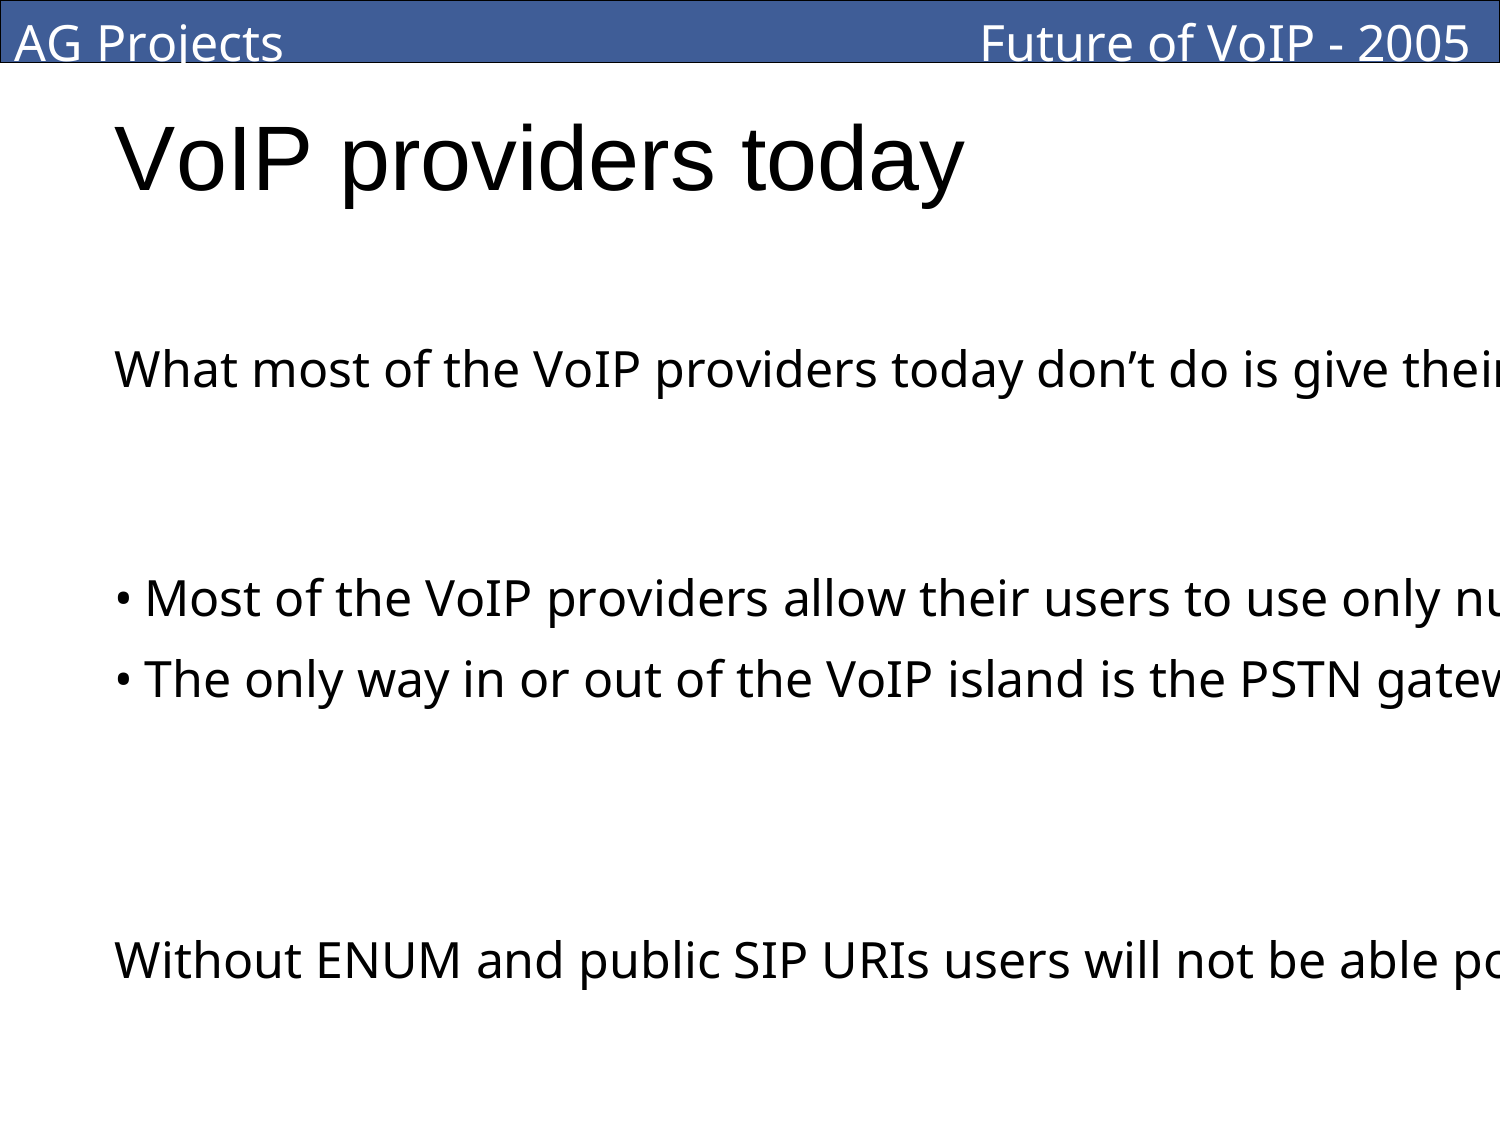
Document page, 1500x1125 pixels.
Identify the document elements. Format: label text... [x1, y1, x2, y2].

text_box Most of the VoIP providers allow their users to use only numbers for addressing (new technology with old habits) The only way in or out of the VoIP island is the PSTN gateway (like Vonage) [100, 555, 1424, 842]
text_box Without ENUM and public SIP URIs users will not be able port their numbers between VoIP providers [100, 916, 1424, 1059]
text_box What most of the VoIP providers today don’t do is give their subscribers a public SIP URI: number@telco.com [100, 326, 1424, 480]
text_box VoIP providers today [100, 99, 1376, 288]
